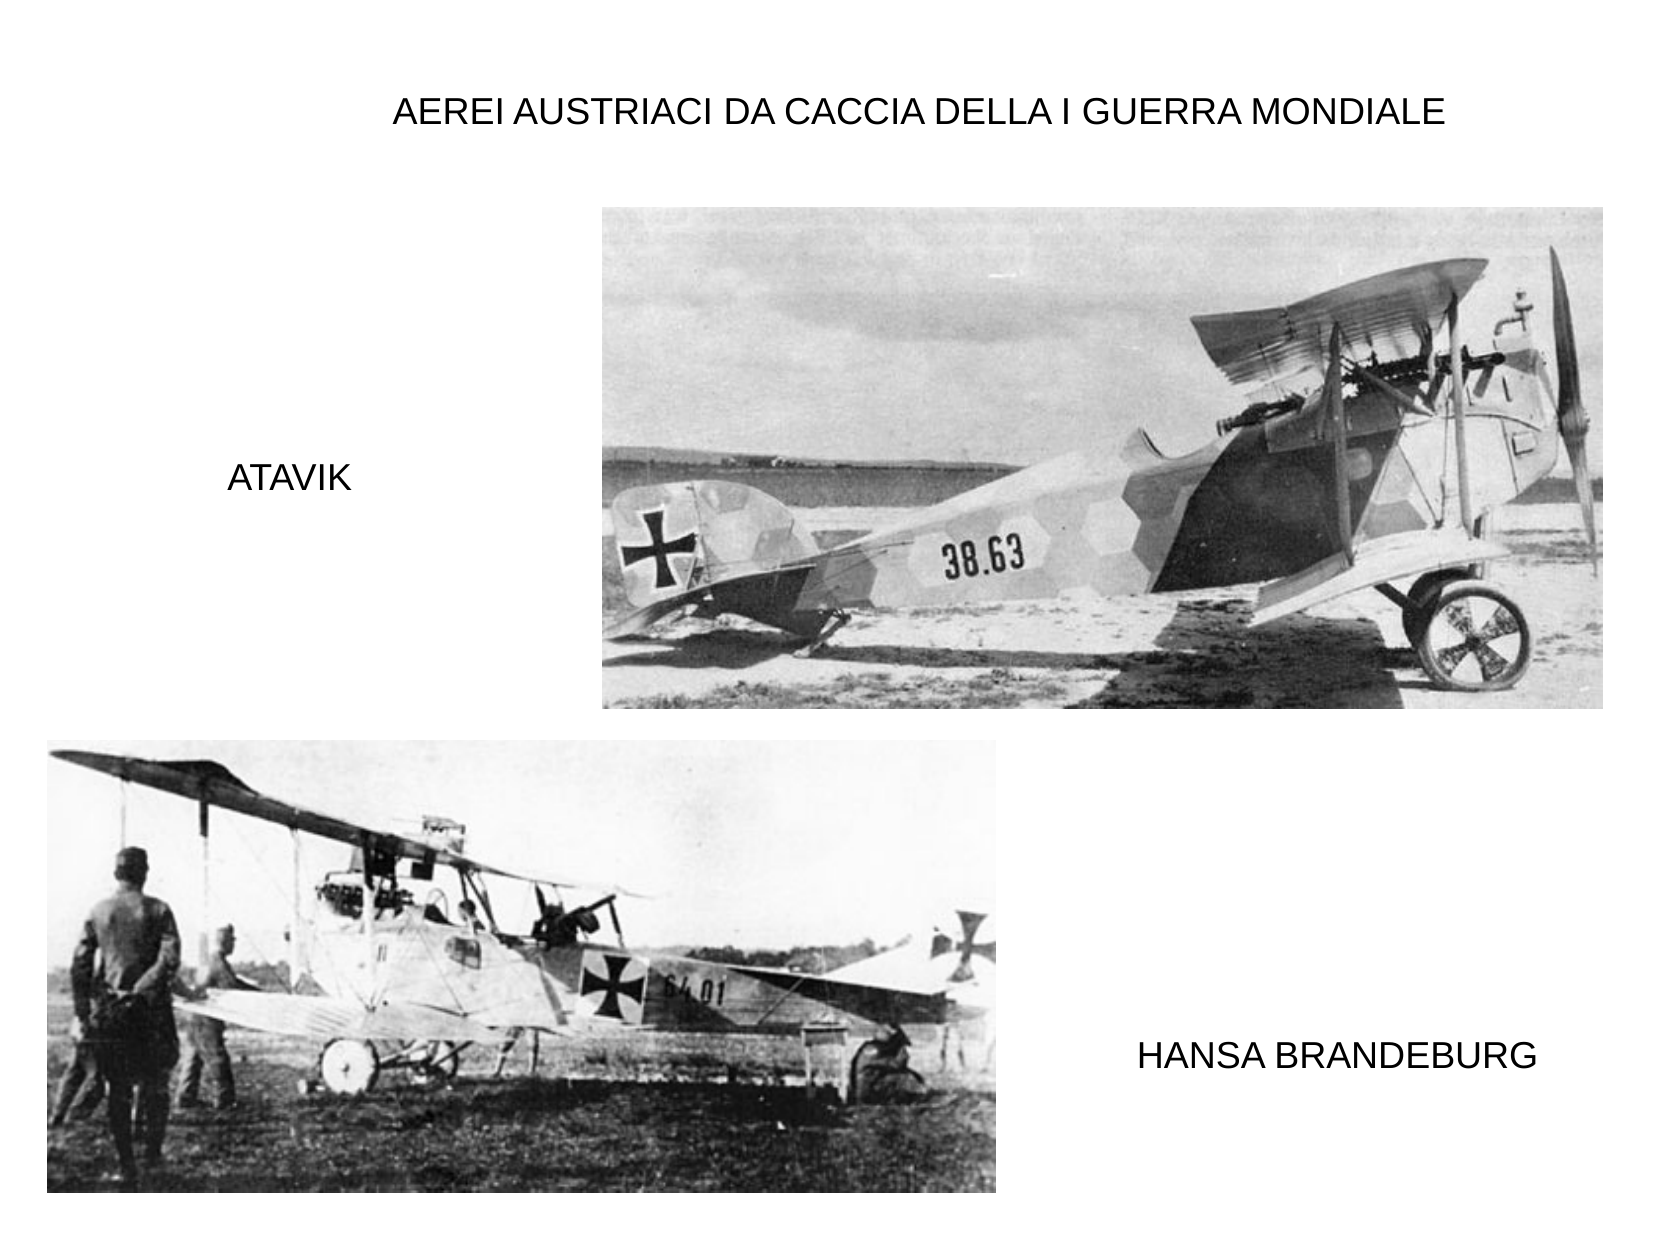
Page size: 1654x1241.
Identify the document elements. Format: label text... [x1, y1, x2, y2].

text_box AEREI AUSTRIACI DA CACCIA DELLA I GUERRA MONDIALE [377, 82, 1463, 140]
picture [47, 740, 996, 1193]
picture [602, 207, 1603, 709]
text_box HANSA BRANDEBURG [1122, 1027, 1554, 1085]
text_box ATAVIK [212, 448, 368, 506]
